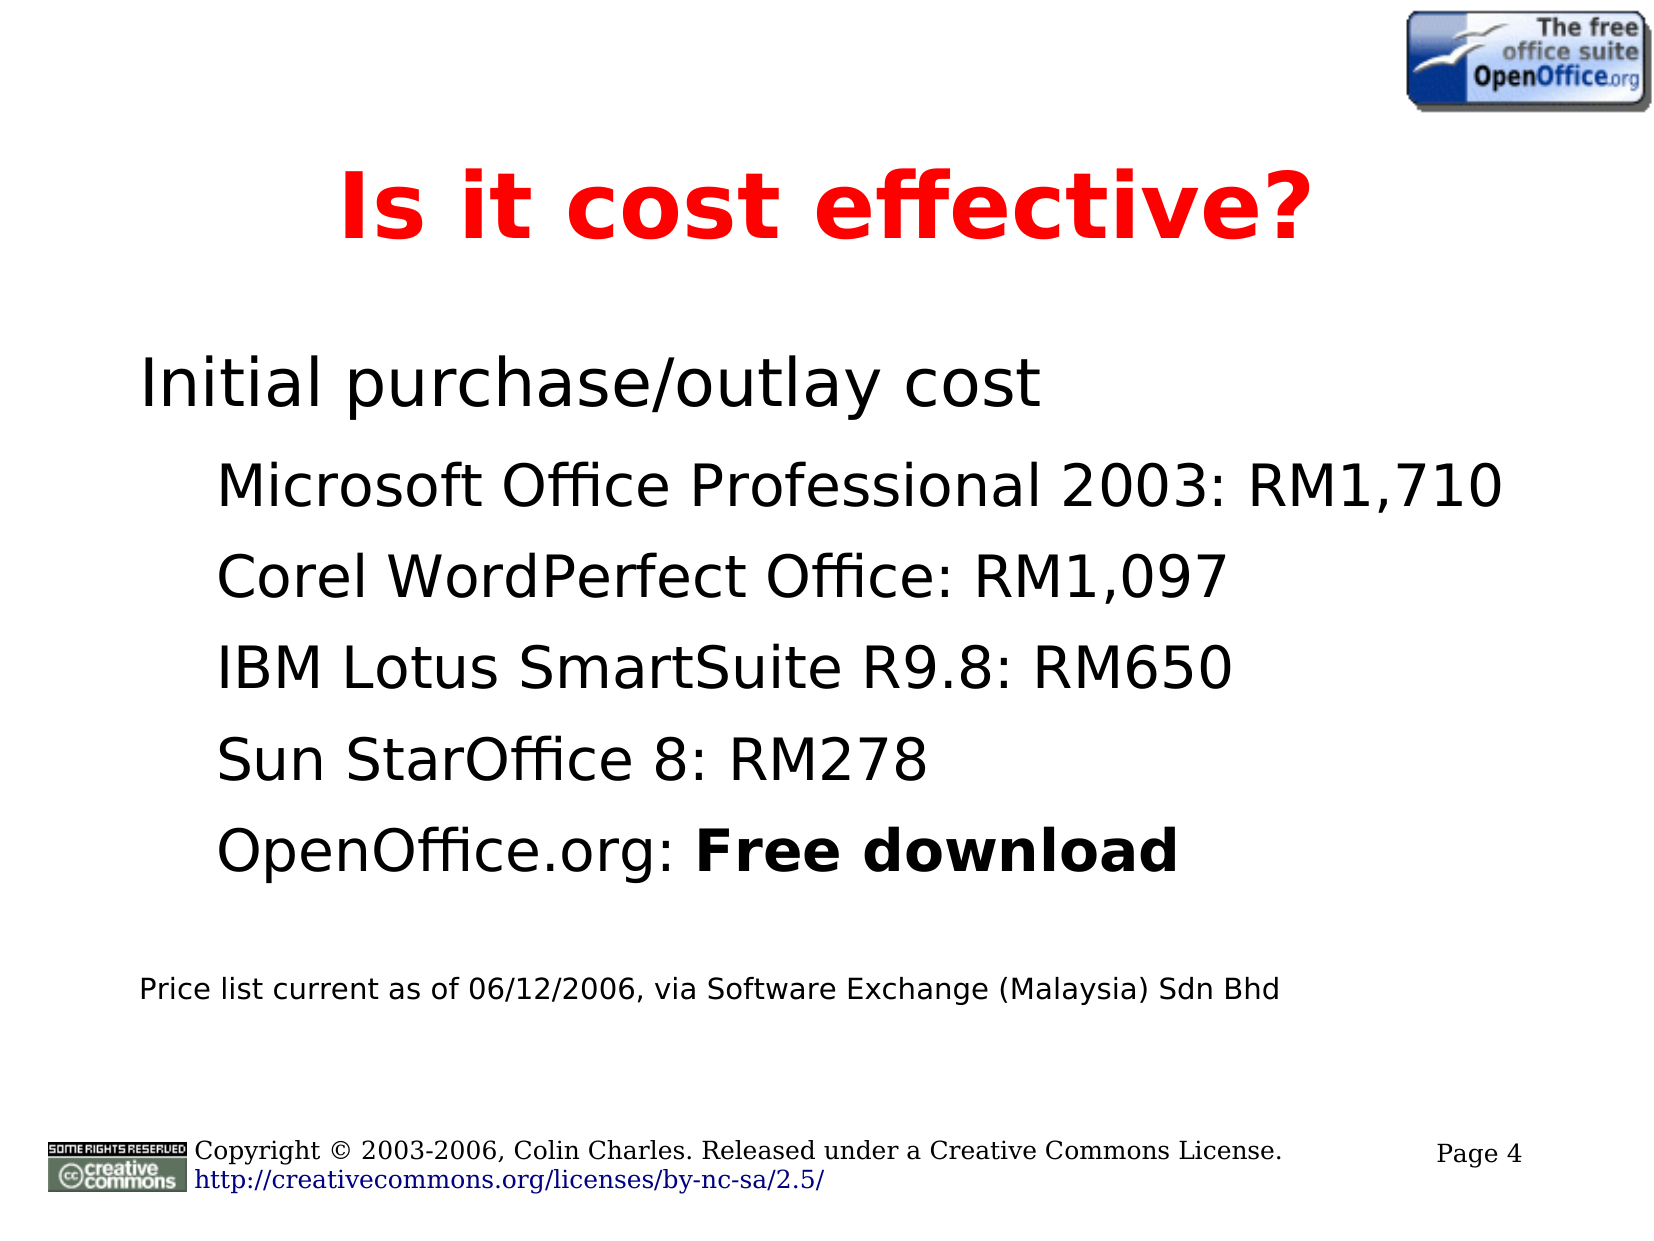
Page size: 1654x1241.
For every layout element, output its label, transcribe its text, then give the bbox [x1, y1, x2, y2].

picture [1403, 0, 1654, 125]
title Is it cost effective? [121, 102, 1534, 311]
picture [48, 1142, 187, 1192]
list Initial purchase/outlay cost Microsoft Office Professional 2003: RM1,710 Corel WordPerfect Office: RM1,097 IBM Lotus SmartSuite R9.8: RM650 Sun StarOffice 8: RM278 OpenOffice.org: Free download Price list current as of 06/12/2006, via Software Exchange (Malaysia) Sdn Bhd [121, 344, 1534, 1127]
